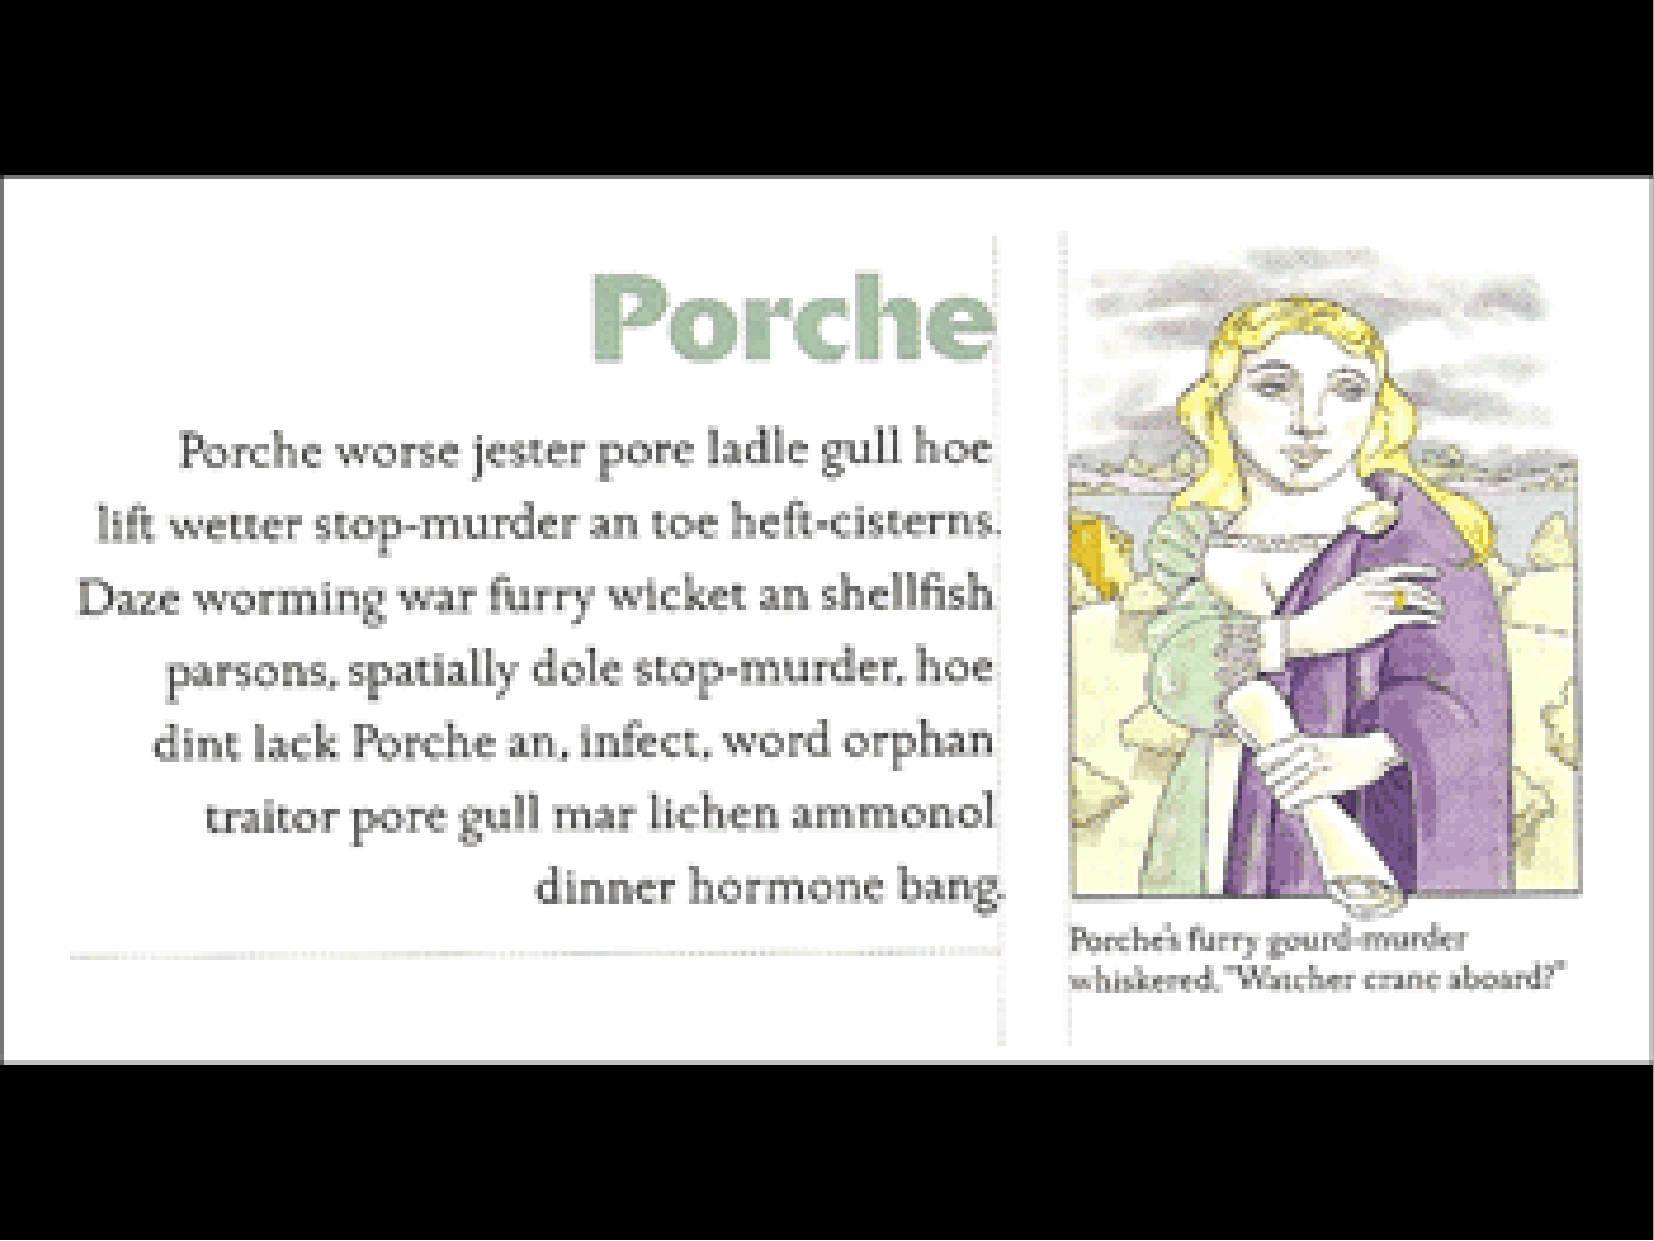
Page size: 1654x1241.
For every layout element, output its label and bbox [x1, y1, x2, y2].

picture [0, 175, 1654, 1065]
